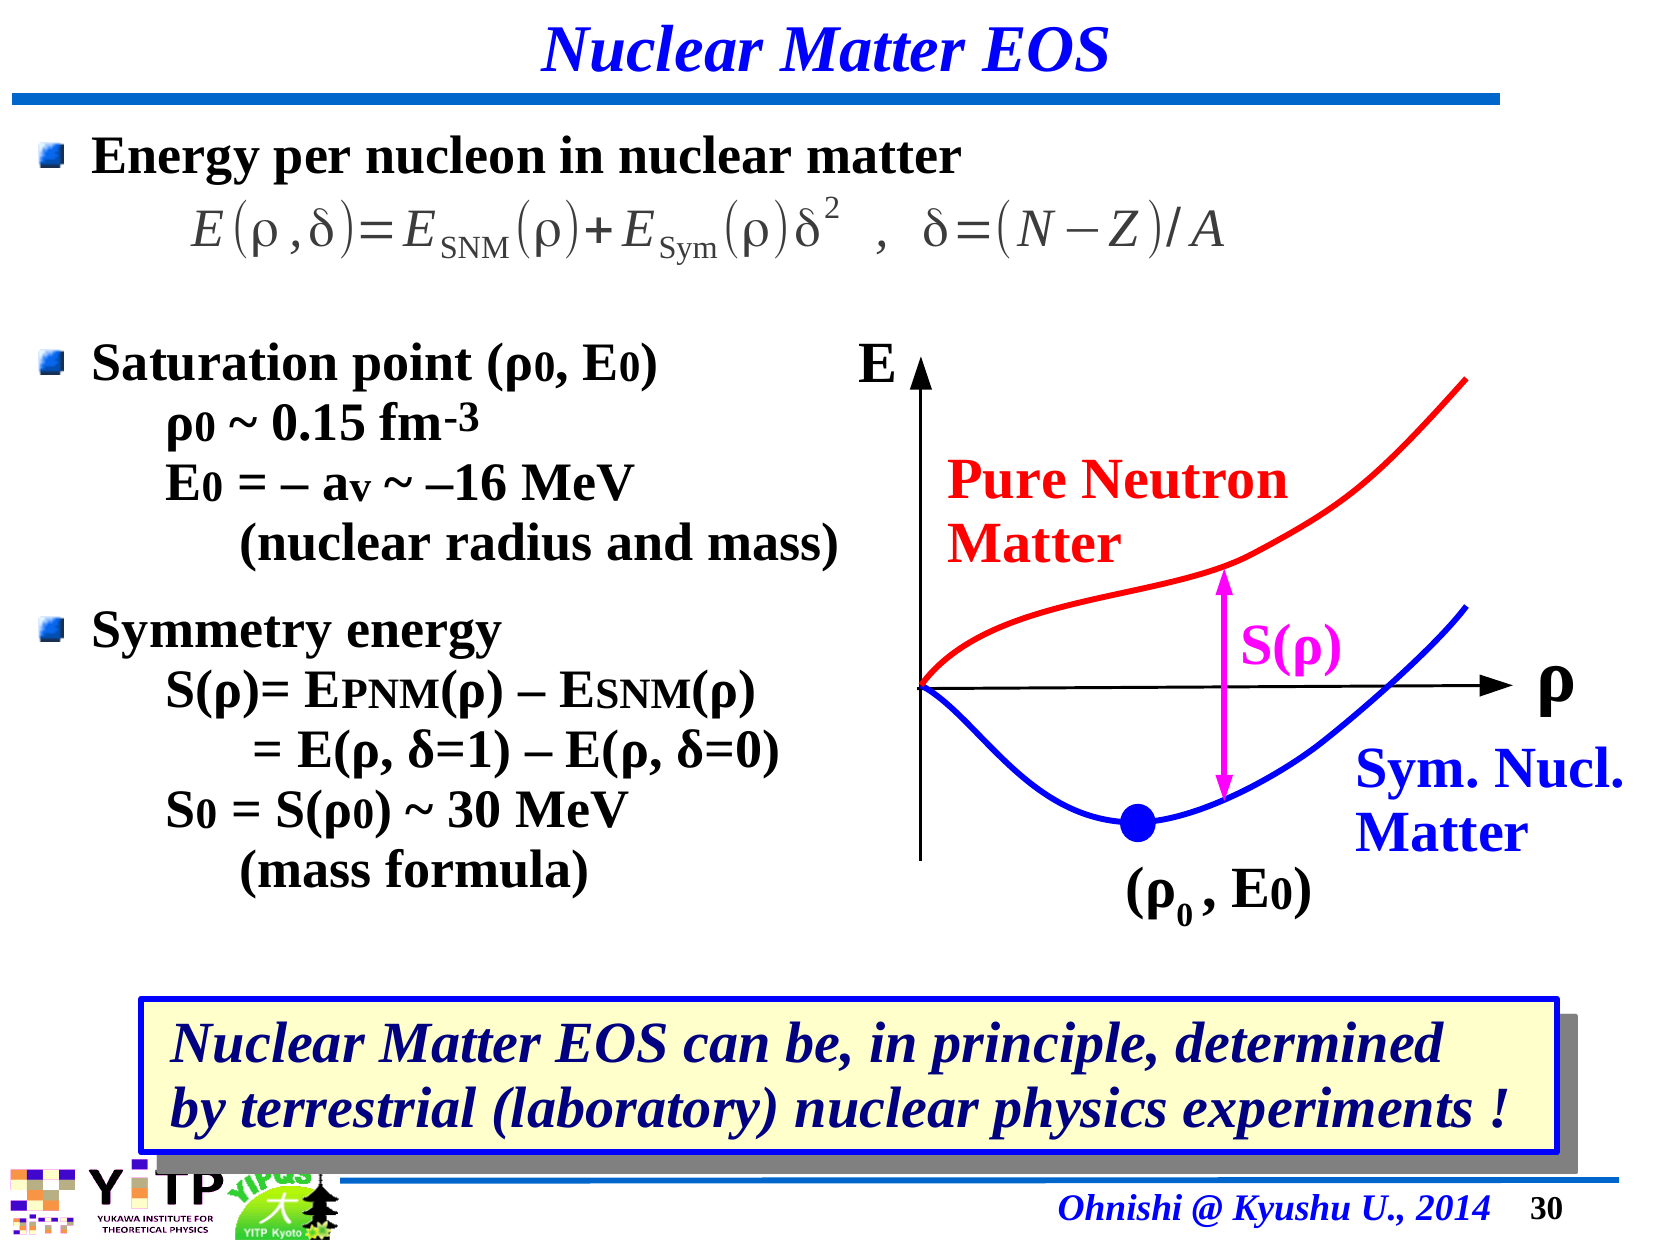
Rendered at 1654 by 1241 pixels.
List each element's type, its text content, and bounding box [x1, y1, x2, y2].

title Nuclear Matter EOS [0, 0, 1654, 99]
text_box [1122, 806, 1153, 840]
chart [133, 190, 1231, 266]
picture [0, 1154, 340, 1241]
text_box S(ρ) [1240, 612, 1344, 679]
text_box Sym. Nucl. Matter [1355, 735, 1640, 867]
text_box Nuclear Matter EOS can be, in principle, determined by terrestrial (laboratory) nuclear physics experiments ! [141, 998, 1557, 1153]
text_box E [858, 330, 898, 397]
text_box ρ [1536, 634, 1586, 718]
text_box Pure Neutron Matter [947, 446, 1304, 578]
text_box (ρ0 , E0) [1125, 855, 1398, 949]
list Energy per nucleon in nuclear matter Saturation point (ρ0, E0) ρ0 ~ 0.15 fm-3 E0 = – av ~ –16 MeV (nuclear radius and mass) Symmetry energy S(ρ)= EPNM(ρ) – ESNM(ρ) = E(ρ, δ=1) – E(ρ, δ=0) S0 = S(ρ0) ~ 30 MeV (mass formula) [20, 124, 1621, 1137]
